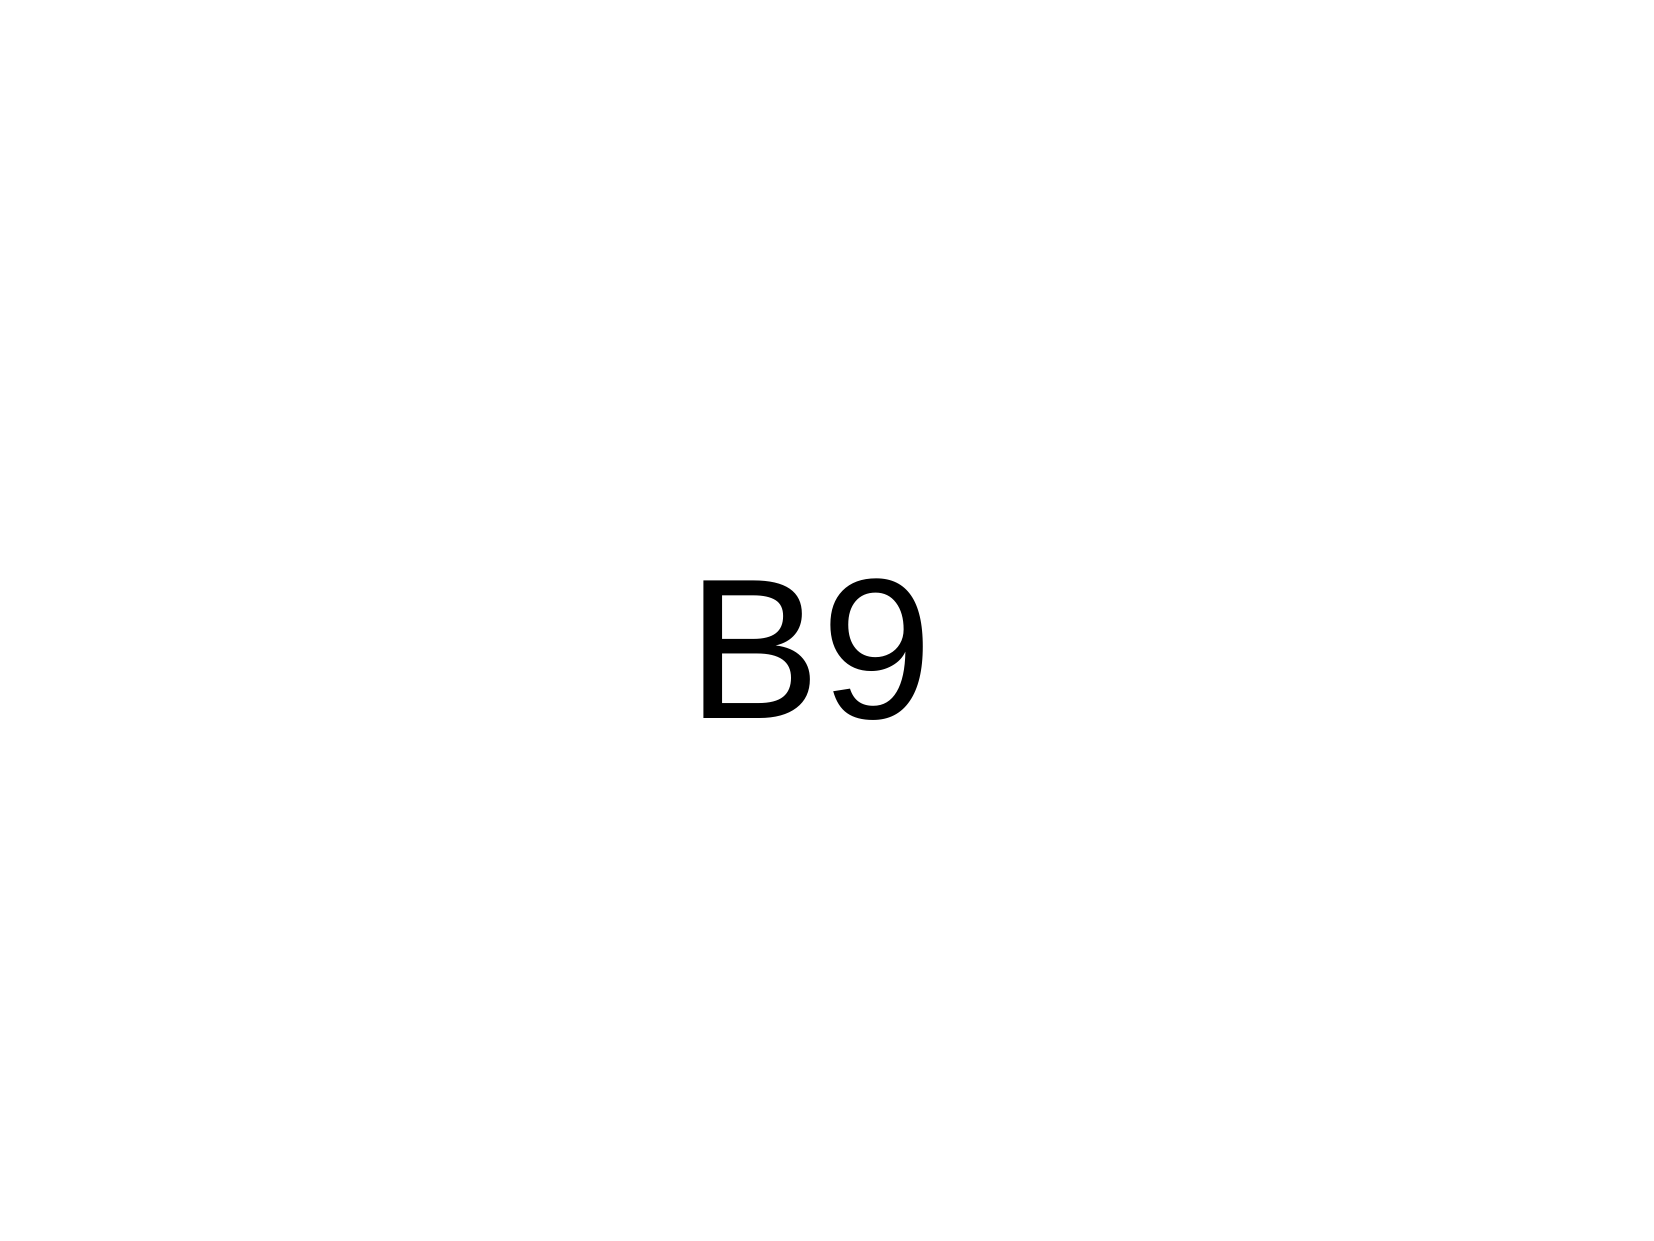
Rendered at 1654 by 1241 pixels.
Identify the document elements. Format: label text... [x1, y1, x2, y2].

subtitle B9 [82, 290, 1538, 1010]
